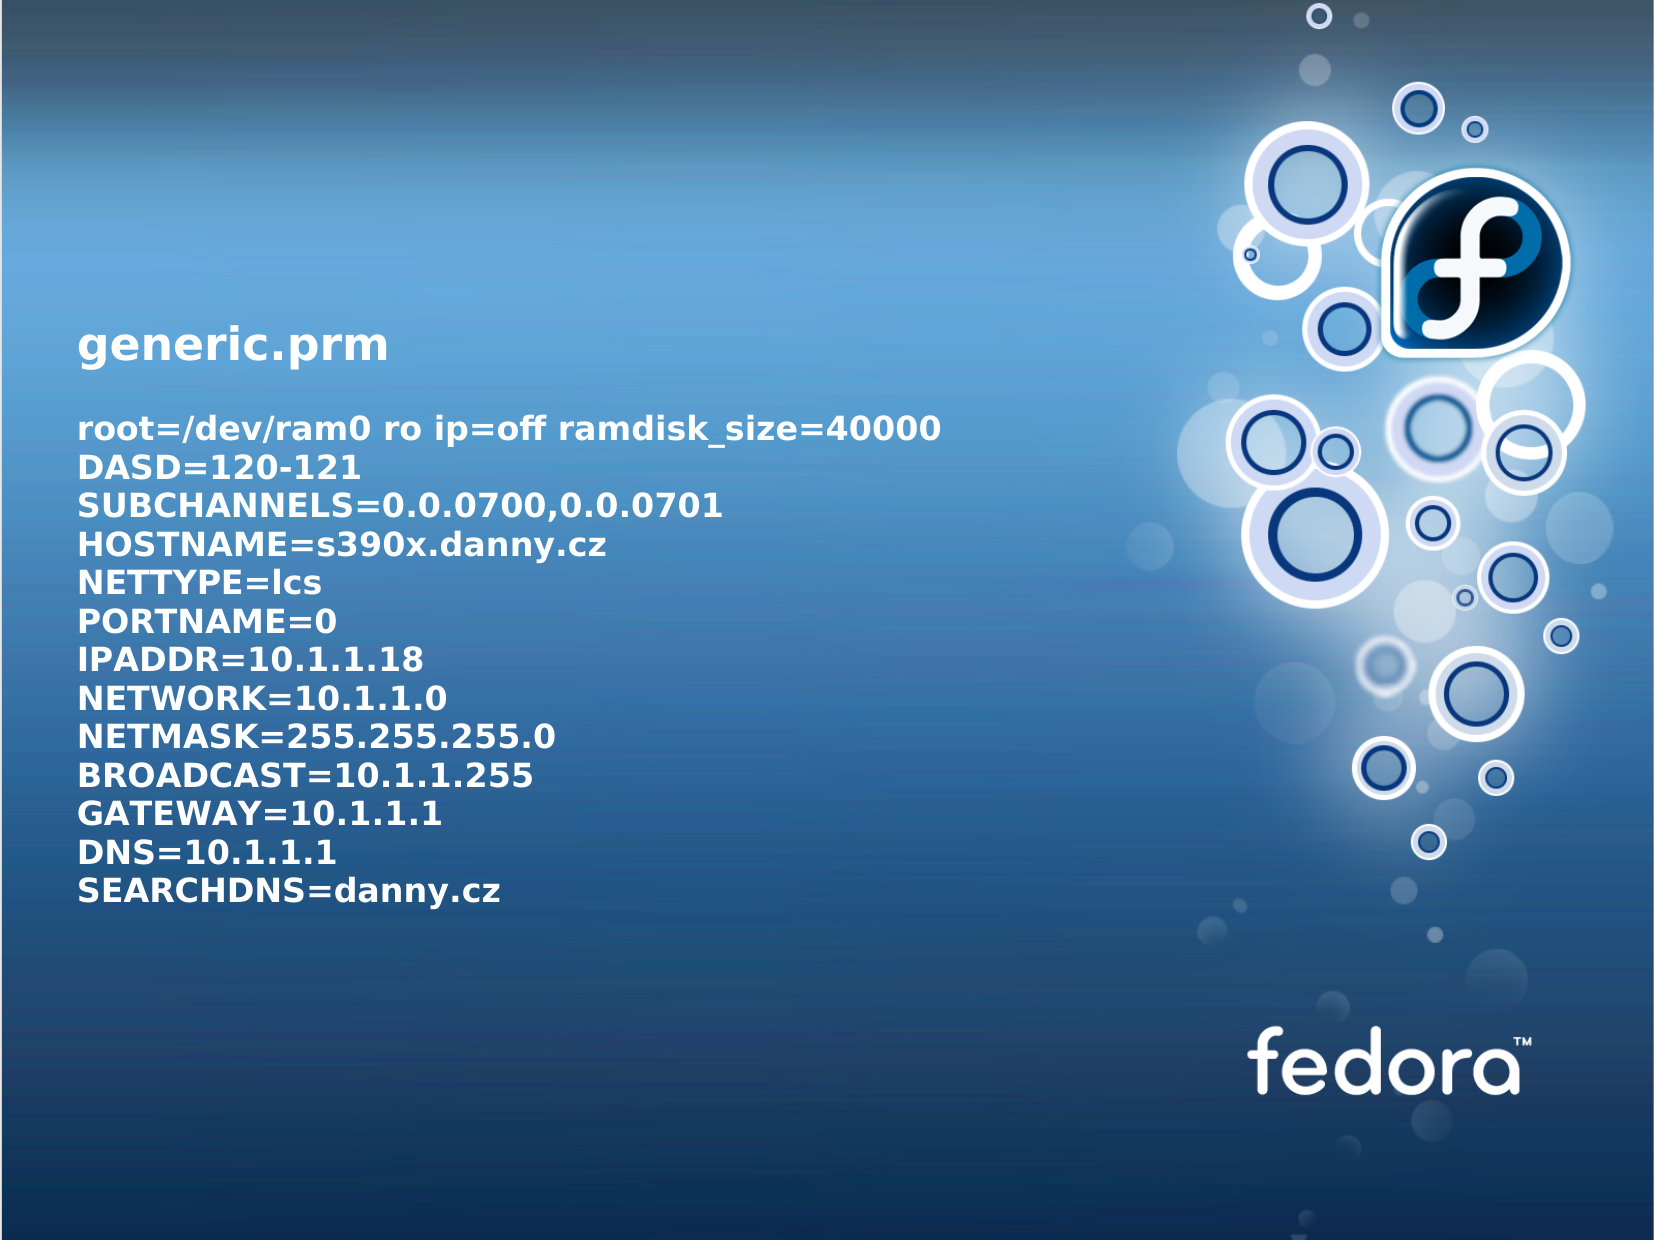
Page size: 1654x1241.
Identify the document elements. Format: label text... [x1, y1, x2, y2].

picture [1, 0, 1654, 1240]
title generic.prm root=/dev/ram0 ro ip=off ramdisk_size=40000 DASD=120-121 SUBCHANNELS=0.0.0700,0.0.0701 HOSTNAME=s390x.danny.cz NETTYPE=lcs PORTNAME=0 IPADDR=10.1.1.18 NETWORK=10.1.1.0 NETMASK=255.255.255.0 BROADCAST=10.1.1.255 GATEWAY=10.1.1.1 DNS=10.1.1.1 SEARCHDNS=danny.cz [76, 80, 1565, 1149]
